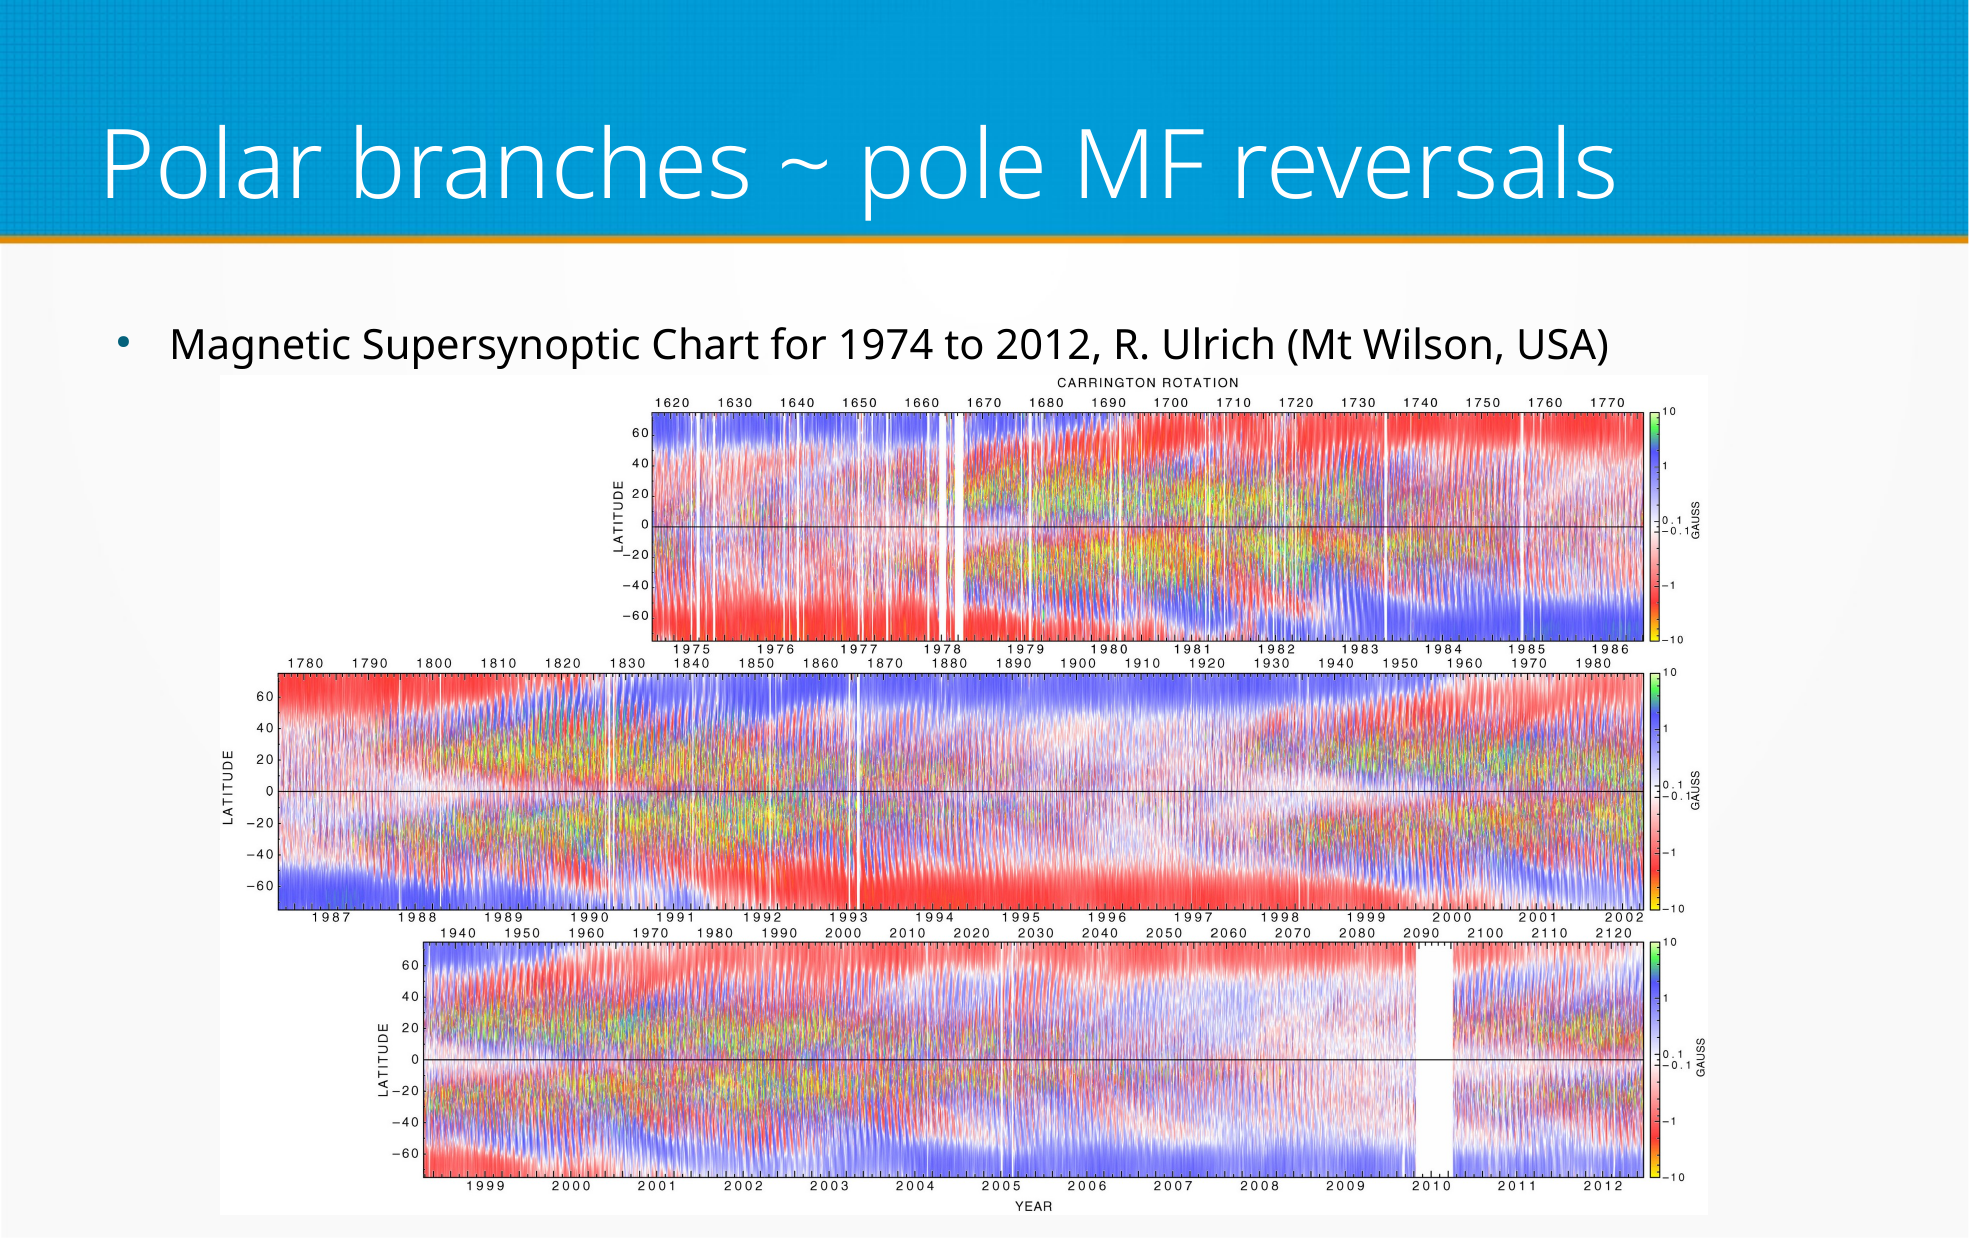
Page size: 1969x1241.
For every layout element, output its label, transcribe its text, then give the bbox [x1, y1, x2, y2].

title Polar branches ~ pole MF reversals [98, 19, 1870, 227]
picture [0, 233, 1969, 1241]
list Magnetic Supersynoptic Chart for 1974 to 2012, R. Ulrich (Mt Wilson, USA) [98, 315, 1861, 1081]
